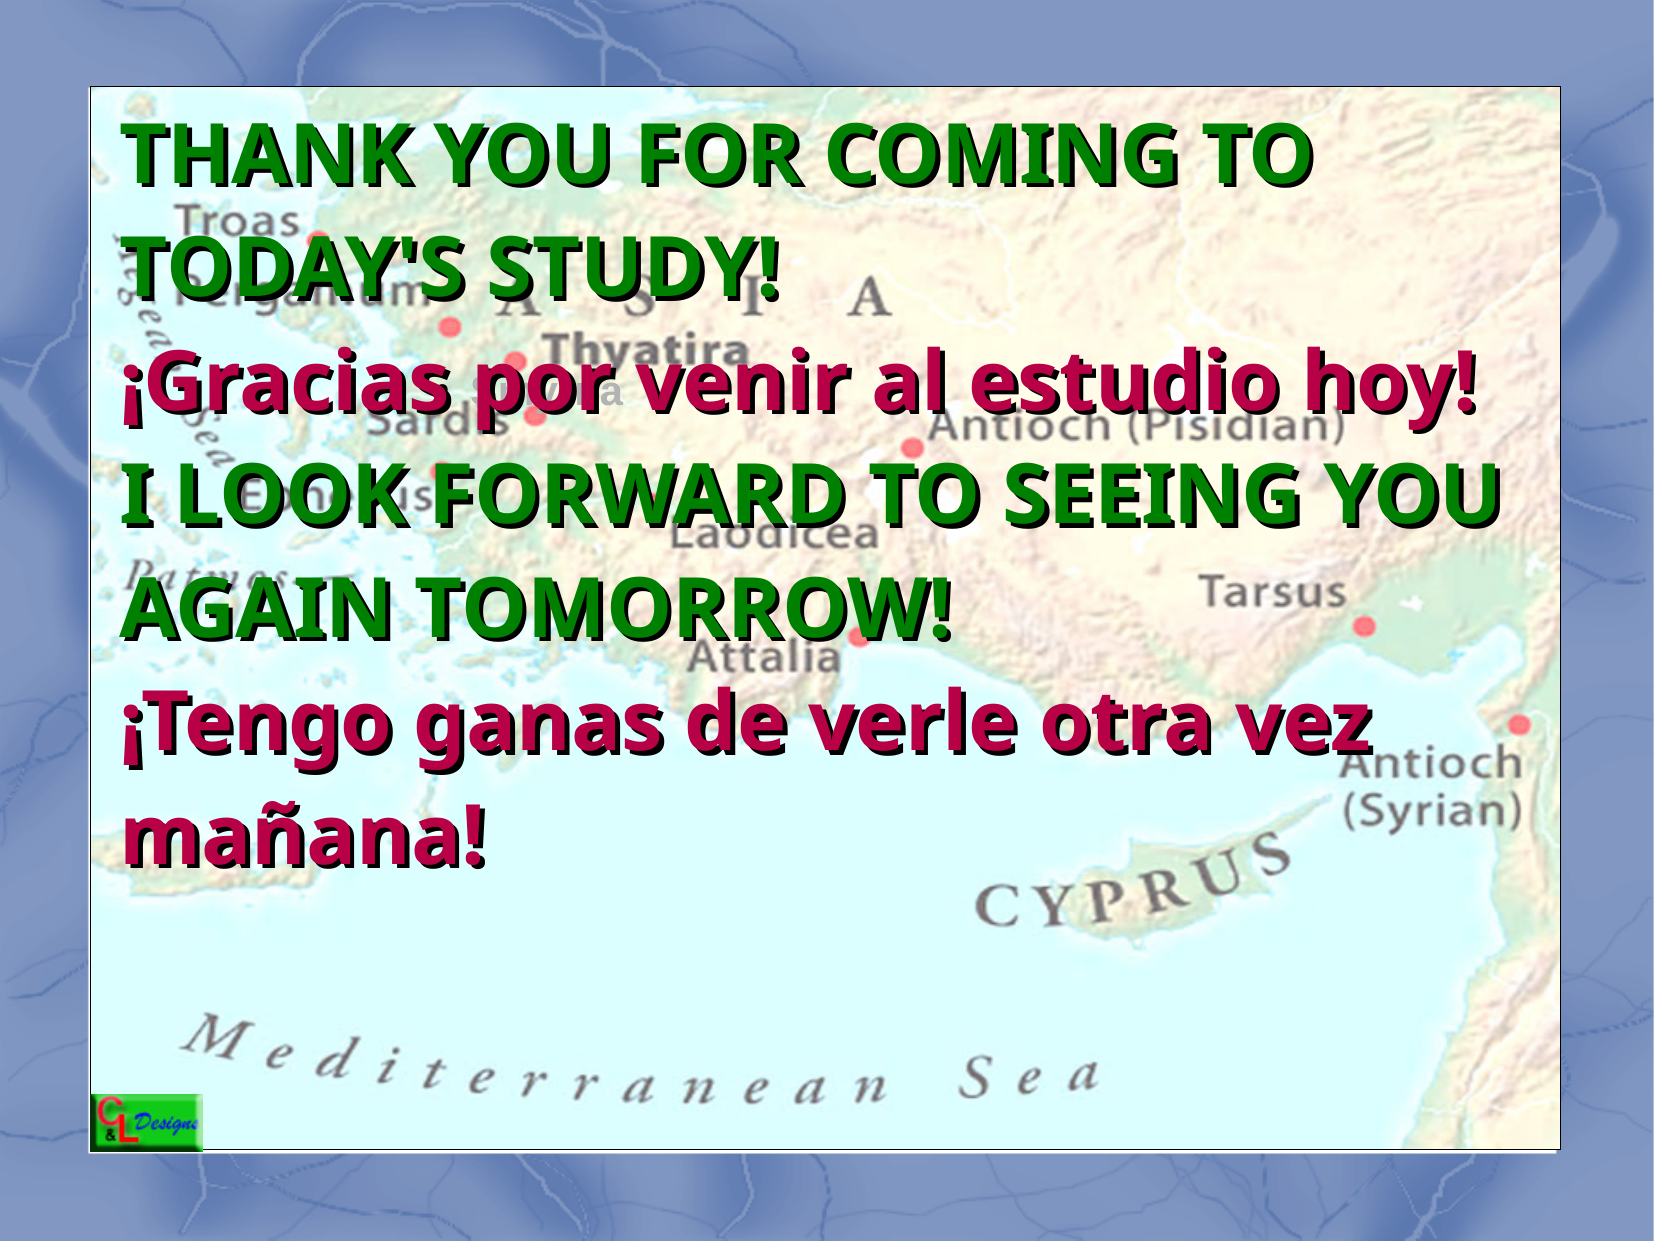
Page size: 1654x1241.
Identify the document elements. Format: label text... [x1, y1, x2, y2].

picture [0, 0, 1654, 1241]
text_box THANK YOU FOR COMING TO TODAY'S STUDY! ¡Gracias por venir al estudio hoy! I LOOK FORWARD TO SEEING YOU AGAIN TOMORROW! ¡Tengo ganas de verle otra vez mañana! [105, 86, 1561, 914]
